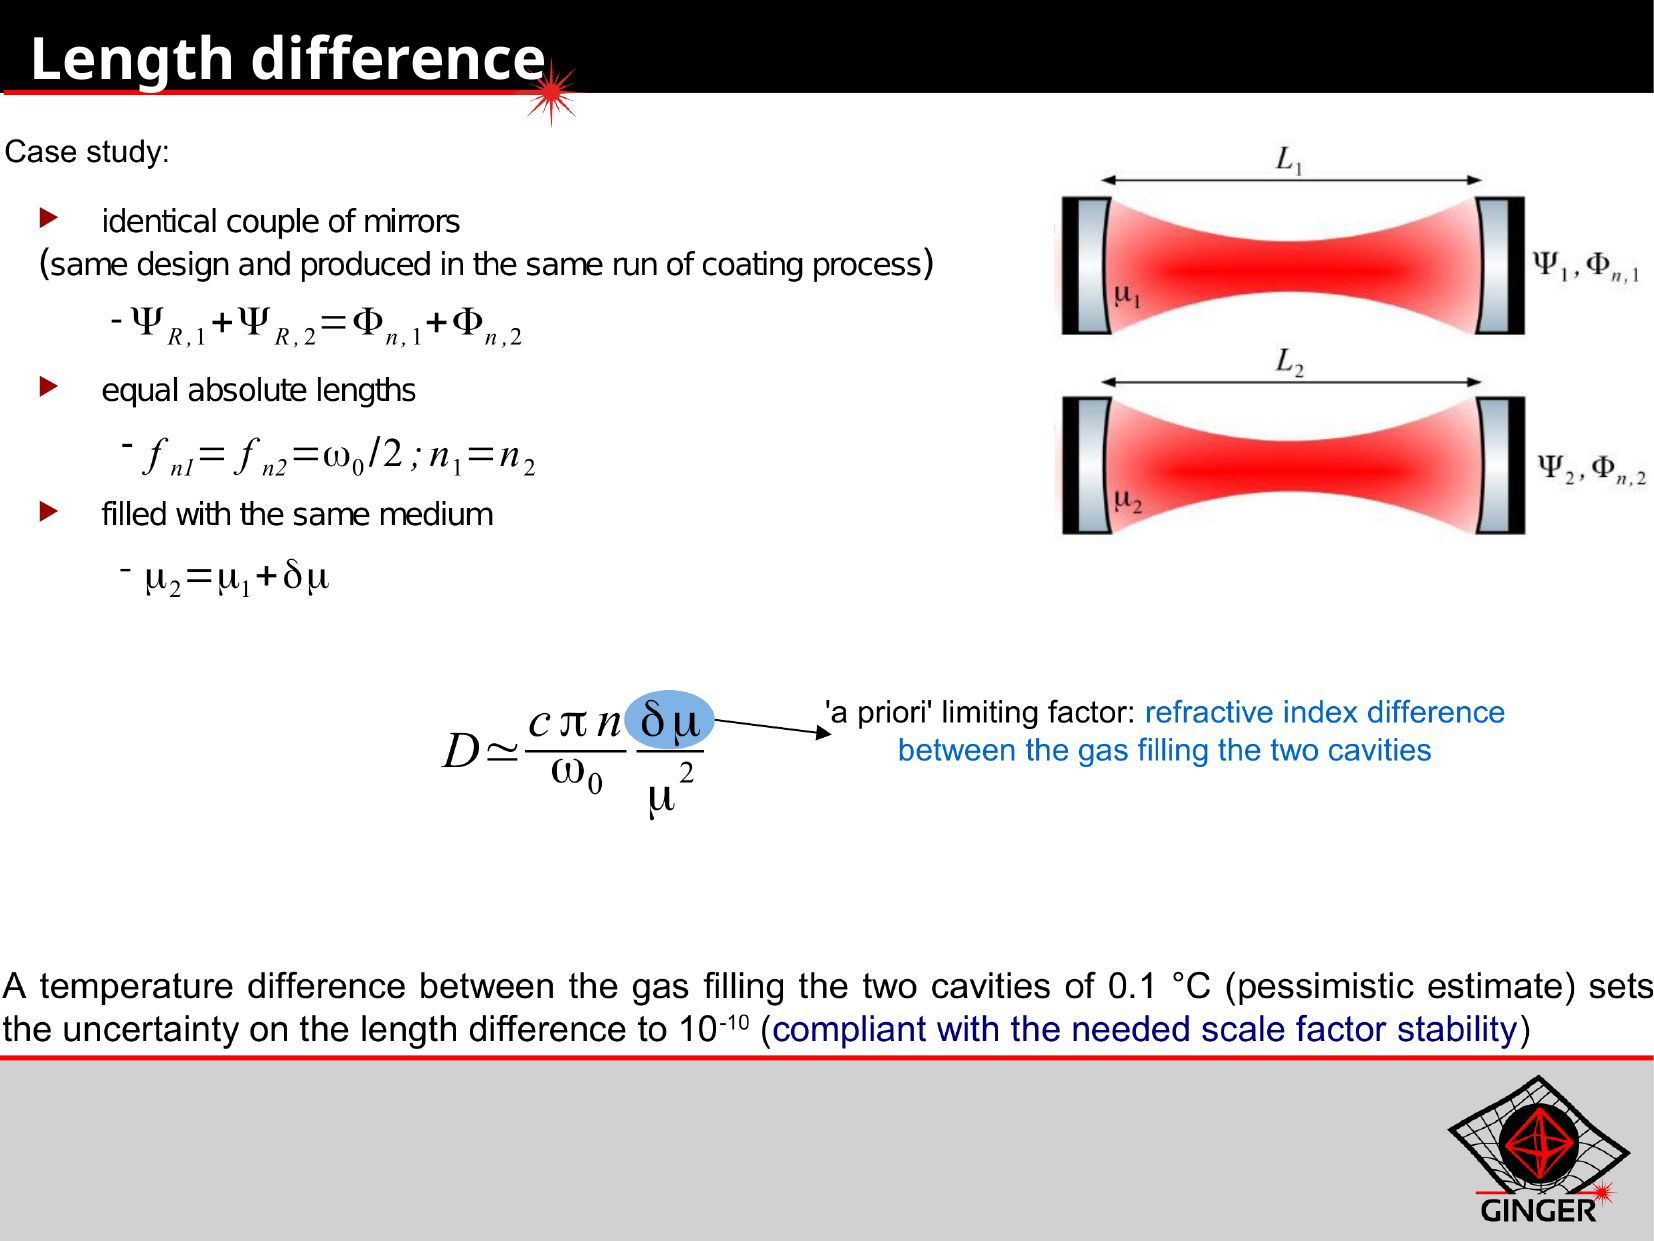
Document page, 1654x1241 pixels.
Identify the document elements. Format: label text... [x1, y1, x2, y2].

picture [0, 0, 1654, 1241]
text_box Length difference [15, 9, 631, 91]
